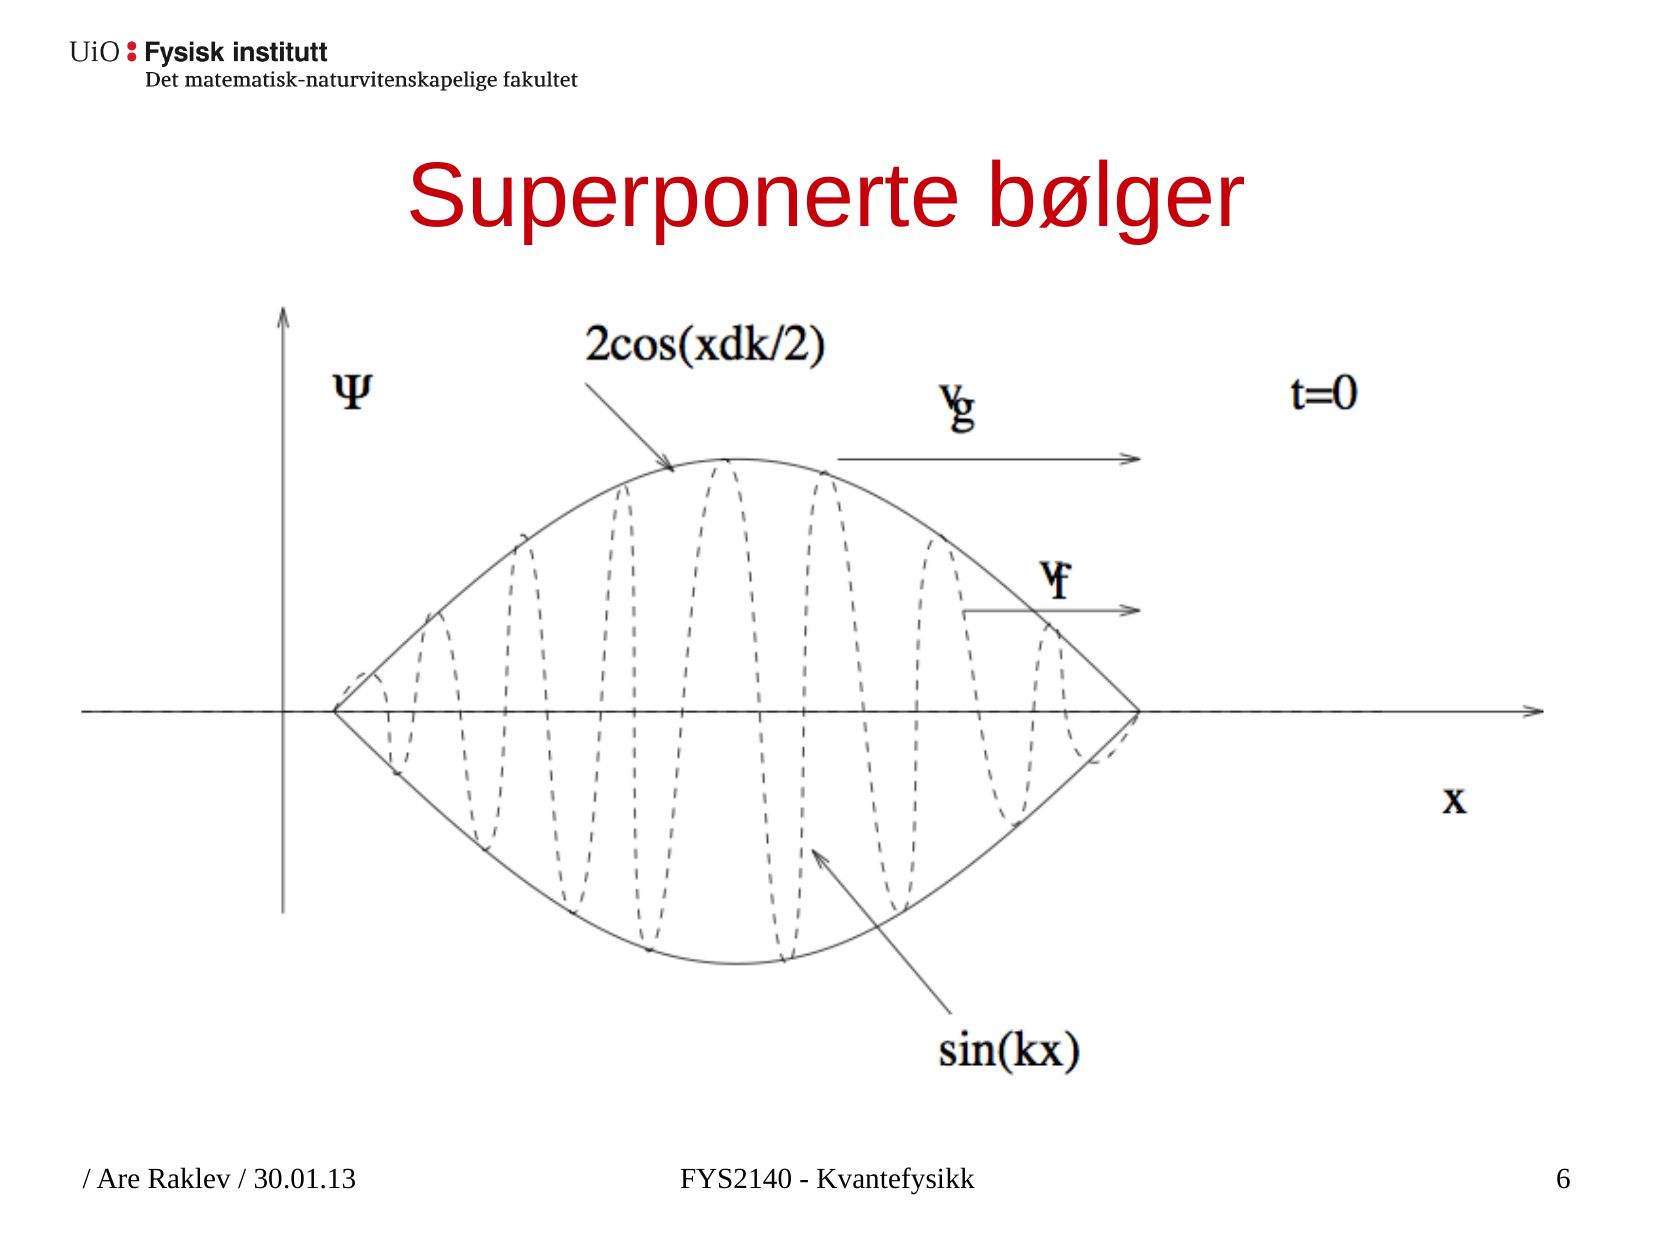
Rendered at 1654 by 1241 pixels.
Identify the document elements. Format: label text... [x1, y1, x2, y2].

picture [81, 273, 1652, 1102]
picture [68, 37, 581, 93]
title Superponerte bølger [82, 90, 1571, 273]
